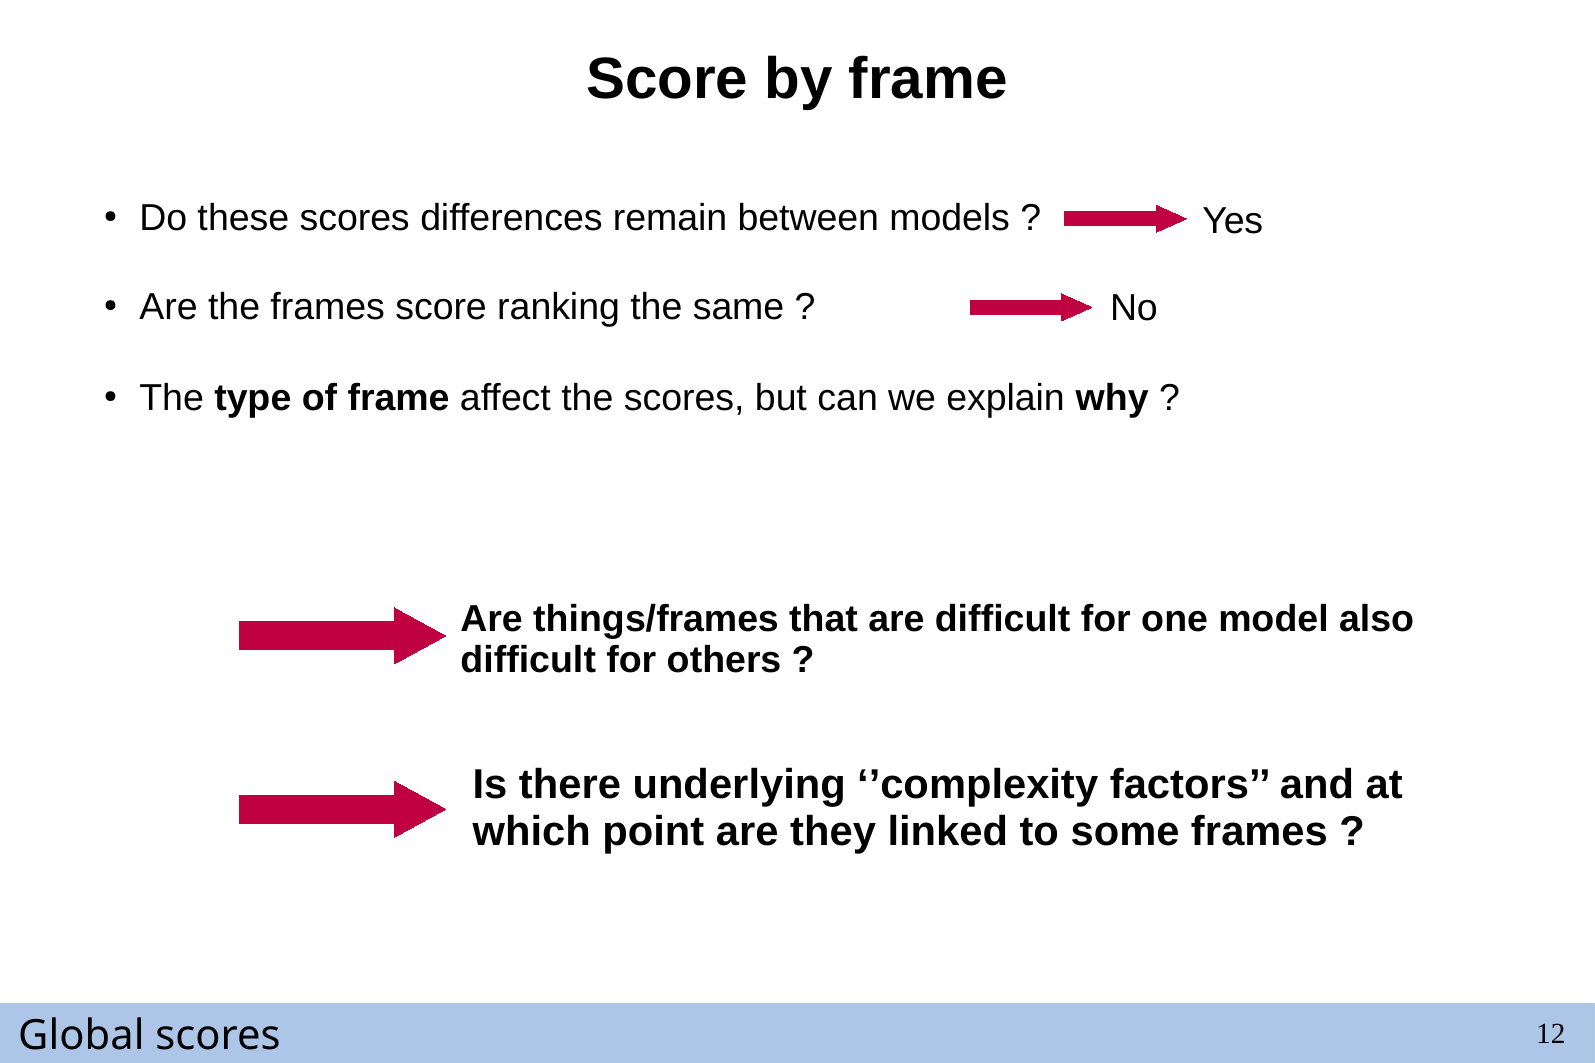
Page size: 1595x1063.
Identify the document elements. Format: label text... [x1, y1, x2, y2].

text_box [239, 607, 445, 664]
text_box The type of frame affect the scores, but can we explain why ? [89, 369, 1540, 426]
text_box [970, 293, 1092, 321]
text_box Do these scores differences remain between models ? [89, 189, 1540, 278]
title Score by frame [79, 33, 1515, 118]
text_box [239, 781, 446, 838]
title Global scores [18, 979, 1454, 1063]
text_box Yes [1187, 191, 1292, 249]
text_box Are things/frames that are difficult for one model also difficult for others ? [445, 589, 1438, 689]
text_box Is there underlying ‘’complexity factors’’ and at which point are they linked to some frames ? [458, 753, 1426, 868]
text_box No [1095, 278, 1328, 341]
text_box Are the frames score ranking the same ? [89, 278, 1540, 369]
text_box [1064, 205, 1187, 233]
